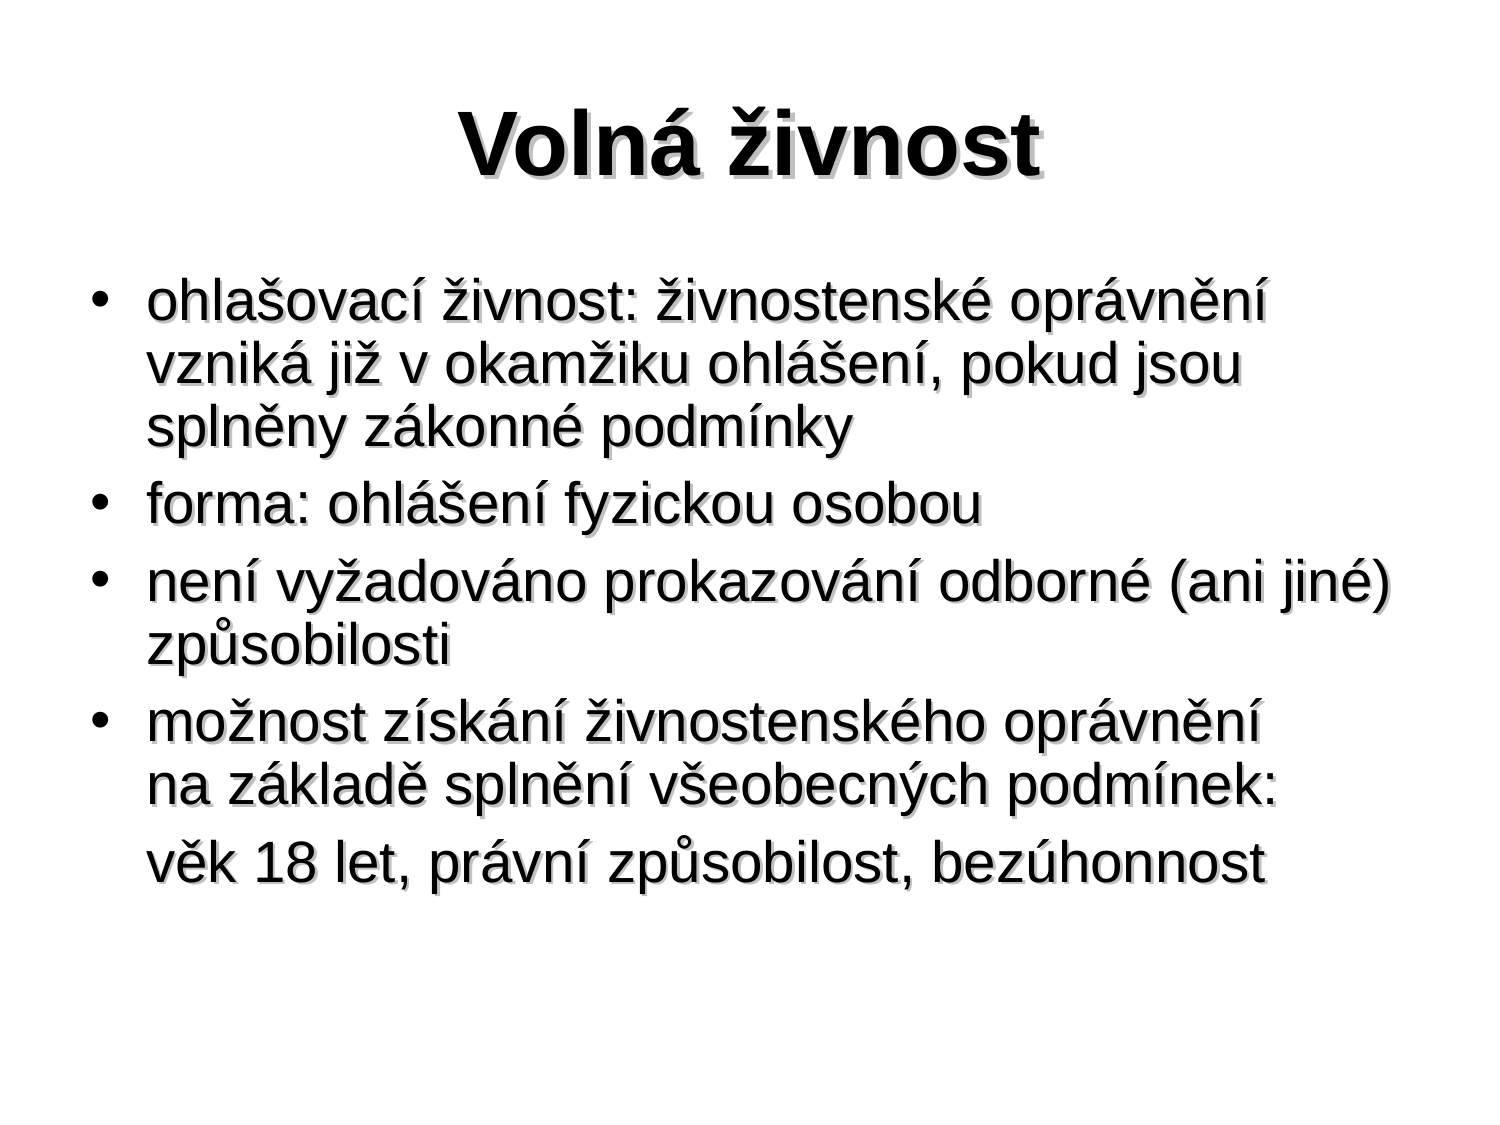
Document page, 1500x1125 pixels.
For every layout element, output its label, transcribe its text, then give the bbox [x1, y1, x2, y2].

title Volná živnost [75, 45, 1426, 233]
list ohlašovací živnost: živnostenské oprávnění vzniká již v okamžiku ohlášení, pokud jsou splněny zákonné podmínky forma: ohlášení fyzickou osobou není vyžadováno prokazování odborné (ani jiné) způsobilosti možnost získání živnostenského oprávnění na základě splnění všeobecných podmínek: věk 18 let, právní způsobilost, bezúhonnost [75, 262, 1426, 1059]
